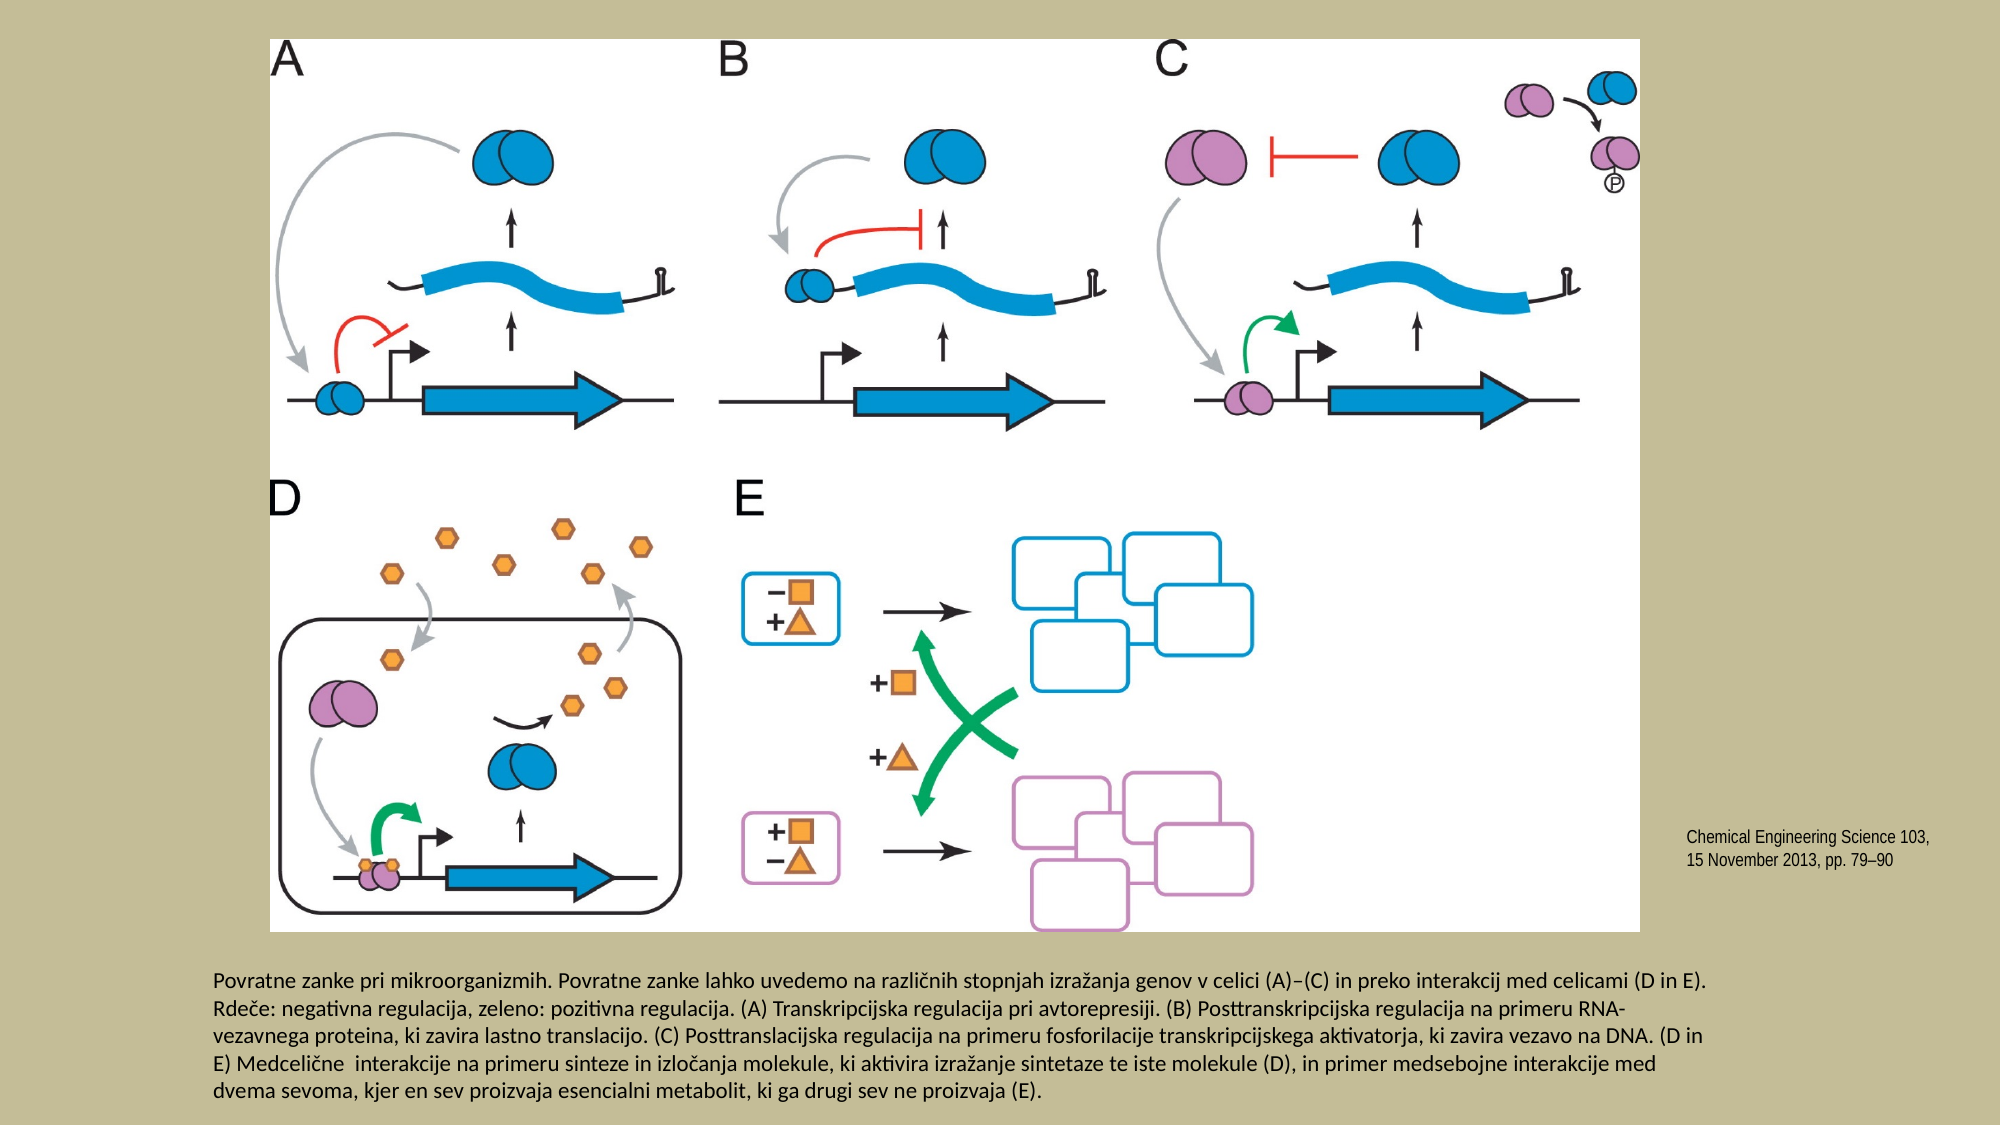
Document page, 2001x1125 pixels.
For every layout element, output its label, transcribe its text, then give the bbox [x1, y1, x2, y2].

text_box Povratne zanke pri mikroorganizmih. Povratne zanke lahko uvedemo na različnih stopnjah izražanja genov v celici (A)–(C) in preko interakcij med celicami (D in E). Rdeče: negativna regulacija, zeleno: pozitivna regulacija. (A) Transkripcijska regulacija pri avtorepresiji. (B) Posttranskripcijska regulacija na primeru RNA-vezavnega proteina, ki zavira lastno translacijo. (C) Posttranslacijska regulacija na primeru fosforilacije transkripcijskega aktivatorja, ki zavira vezavo na DNA. (D in E) Medcelične interakcije na primeru sinteze in izločanja molekule, ki aktivira izražanje sintetaze te iste molekule (D), in primer medsebojne interakcije med dvema sevoma, kjer en sev proizvaja esencialni metabolit, ki ga drugi sev ne proizvaja (E). [198, 958, 1730, 1111]
picture [270, 39, 1640, 932]
text_box Chemical Engineering Science 103, 15 November 2013, pp. 79–90 [1671, 817, 1968, 878]
